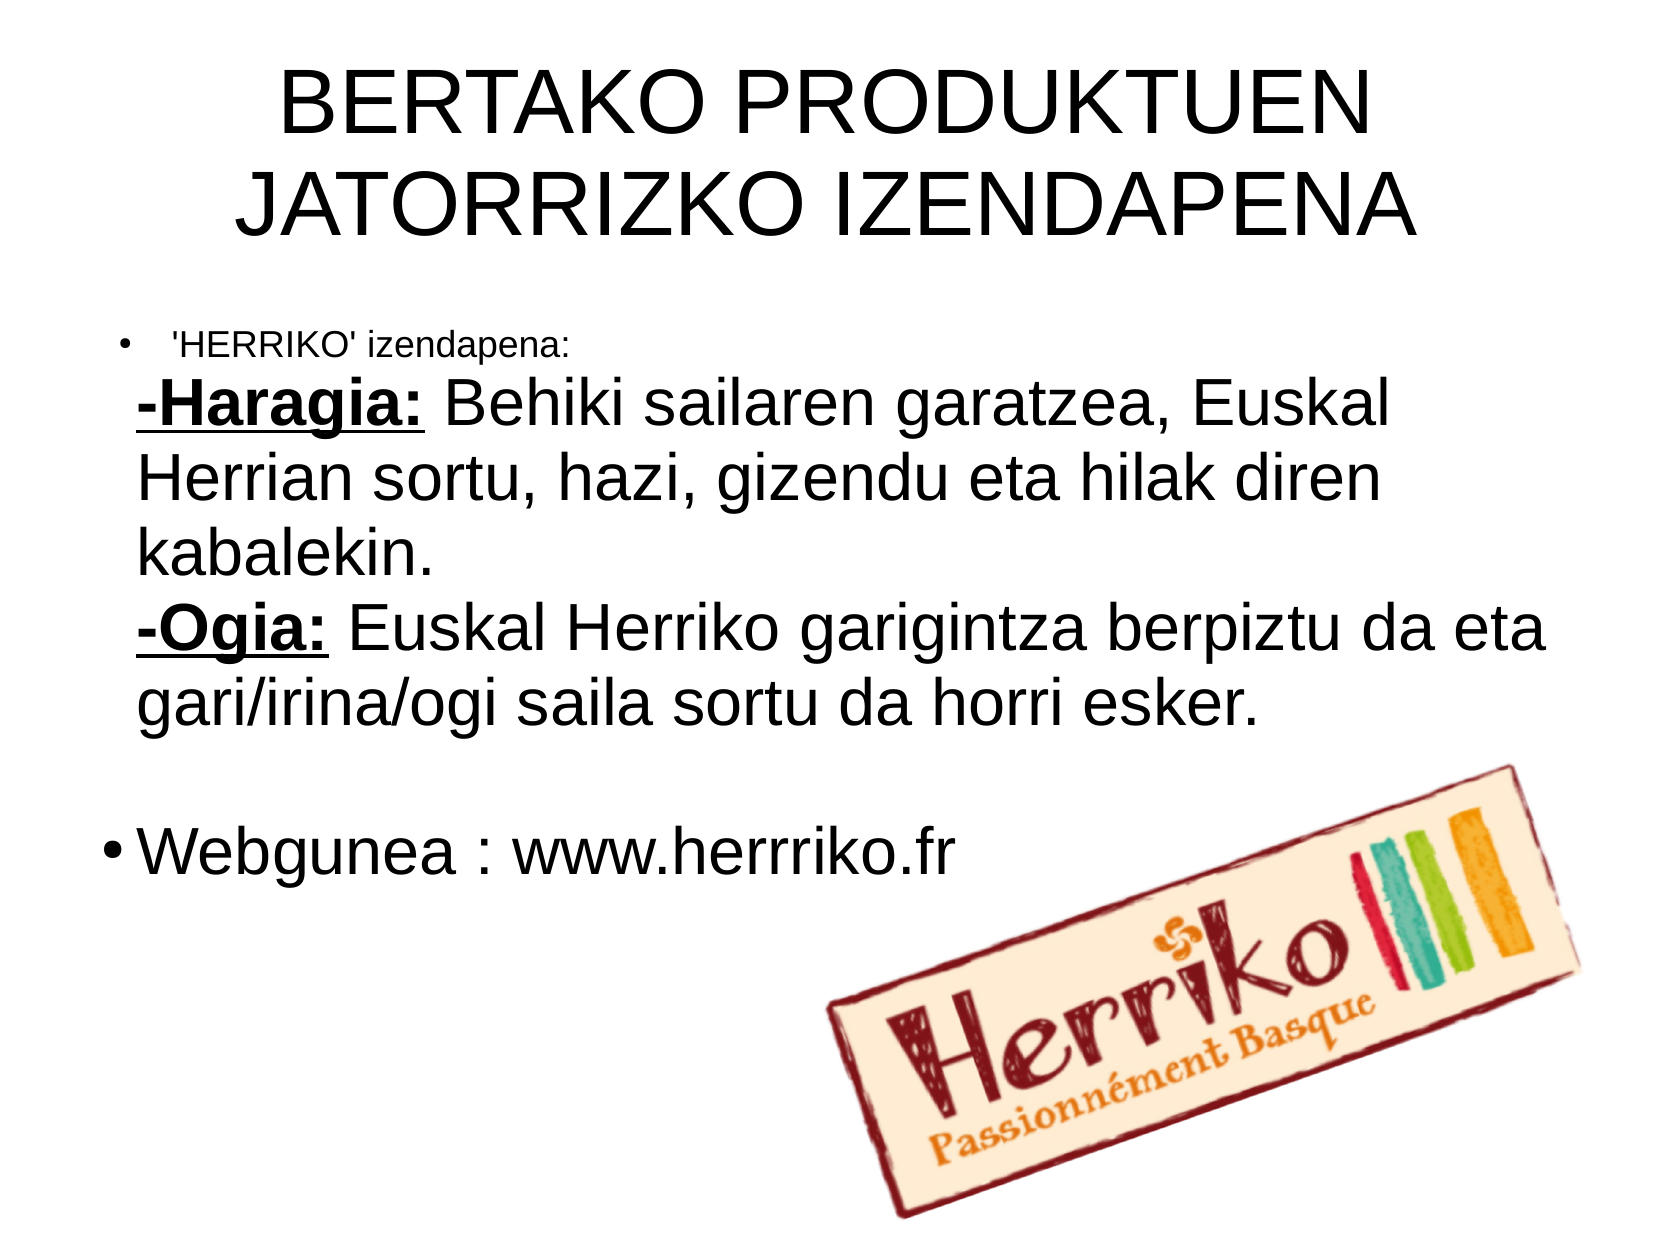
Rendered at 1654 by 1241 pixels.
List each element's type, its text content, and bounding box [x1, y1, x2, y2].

title BERTAKO PRODUKTUEN JATORRIZKO IZENDAPENA [82, 49, 1571, 257]
text_box 'HERRIKO' izendapena: -Haragia: Behiki sailaren garatzea, Euskal Herrian sortu, hazi, gizendu eta hilak diren kabalekin. -Ogia: Euskal Herriko garigintza berpiztu da eta gari/irina/ogi saila sortu da horri esker. Webgunea : www.herrriko.fr [86, 316, 1583, 959]
picture [803, 952, 1593, 1230]
